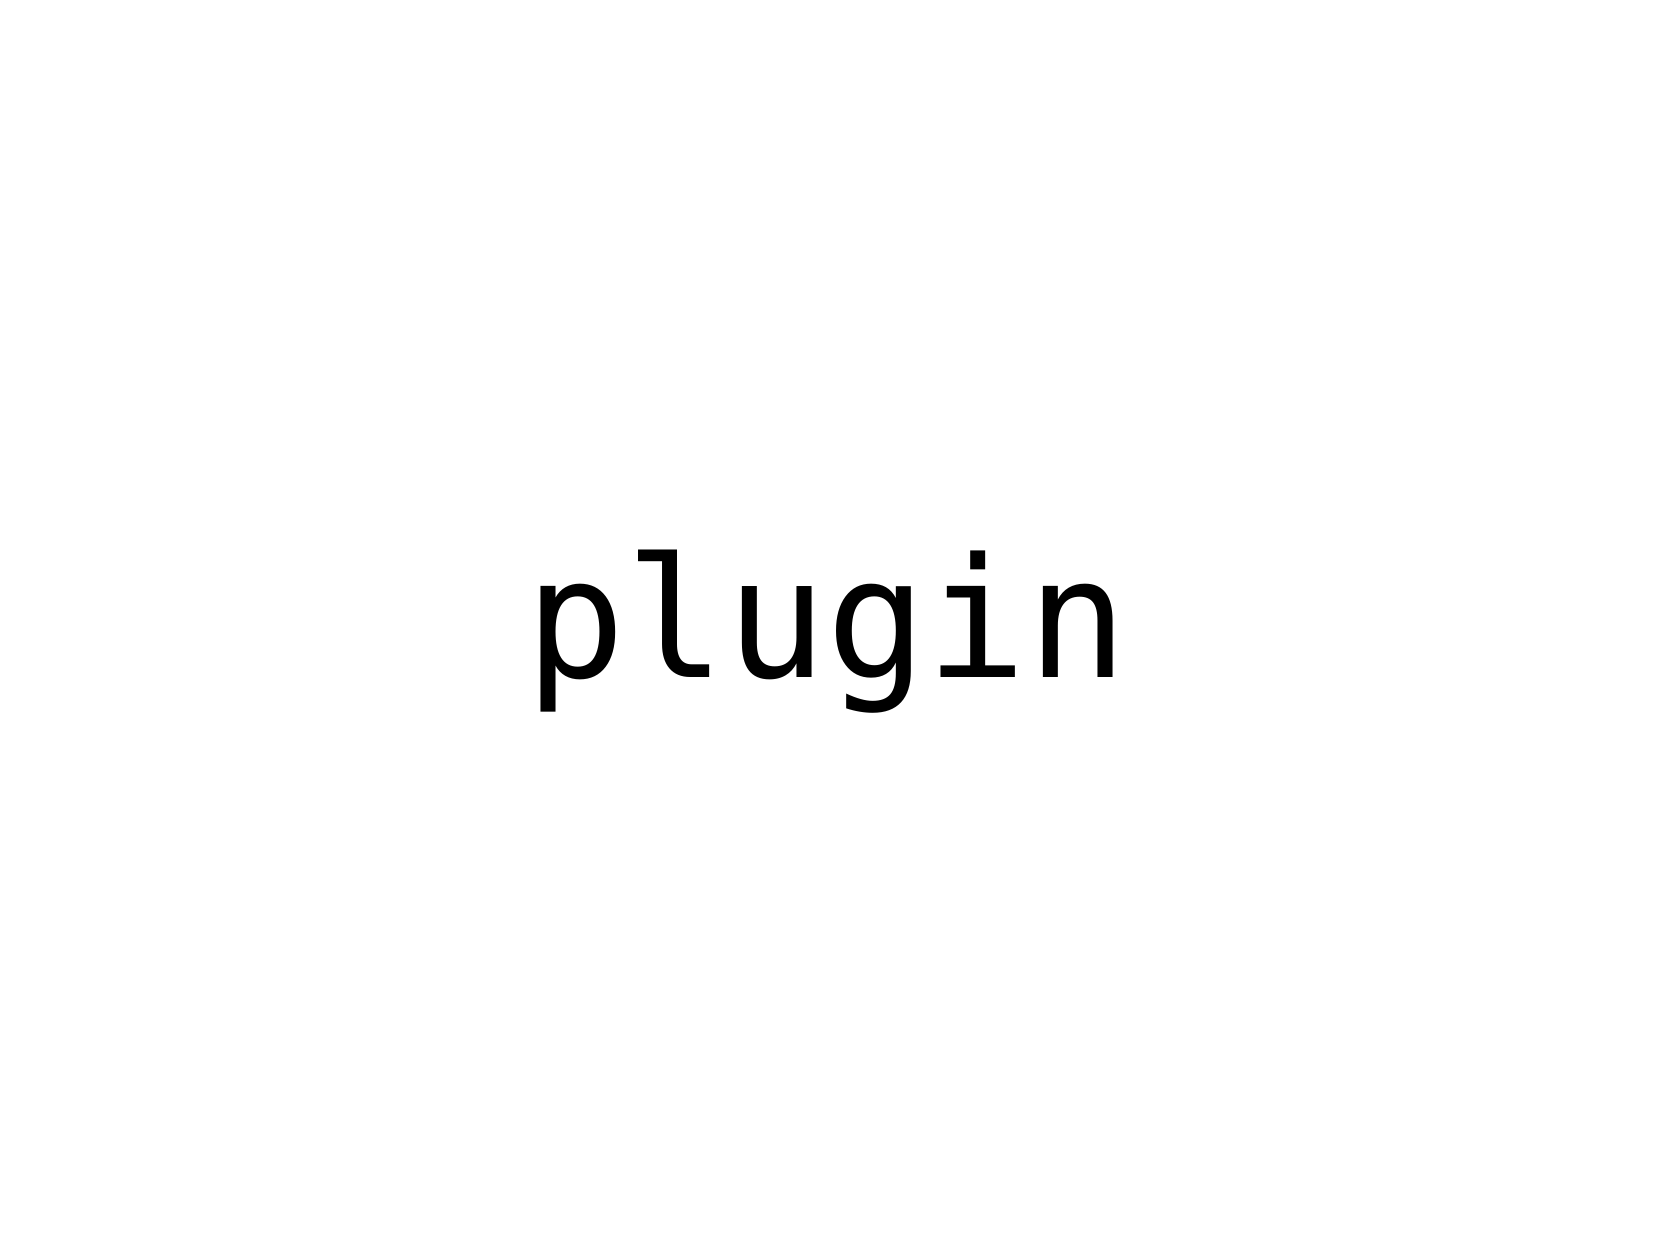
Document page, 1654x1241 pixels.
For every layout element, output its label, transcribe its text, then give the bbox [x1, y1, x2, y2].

title plugin [82, 523, 1571, 718]
